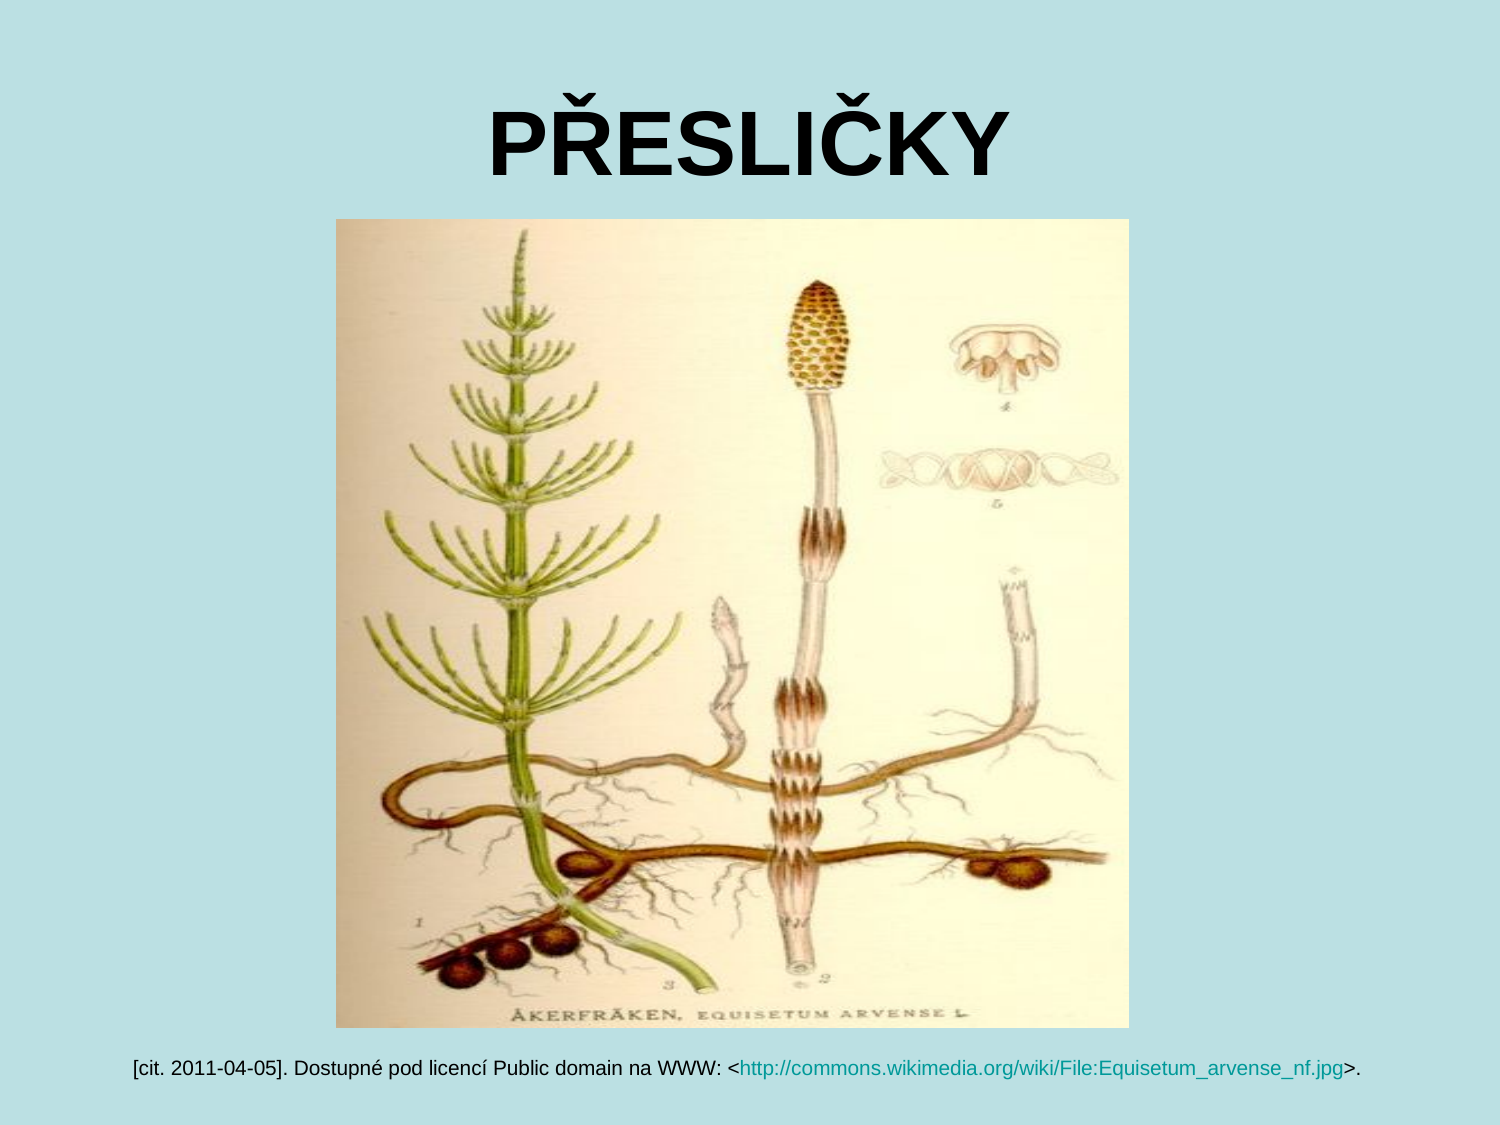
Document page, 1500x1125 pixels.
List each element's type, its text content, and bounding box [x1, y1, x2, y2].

title PŘESLIČKY [75, 45, 1426, 233]
text_box [cit. 2011-04-05]. Dostupné pod licencí Public domain na WWW: <http://commons.wikimedia.org/wiki/File:Equisetum_arvense_nf.jpg>. [0, 1046, 1500, 1088]
picture [336, 219, 1129, 1028]
